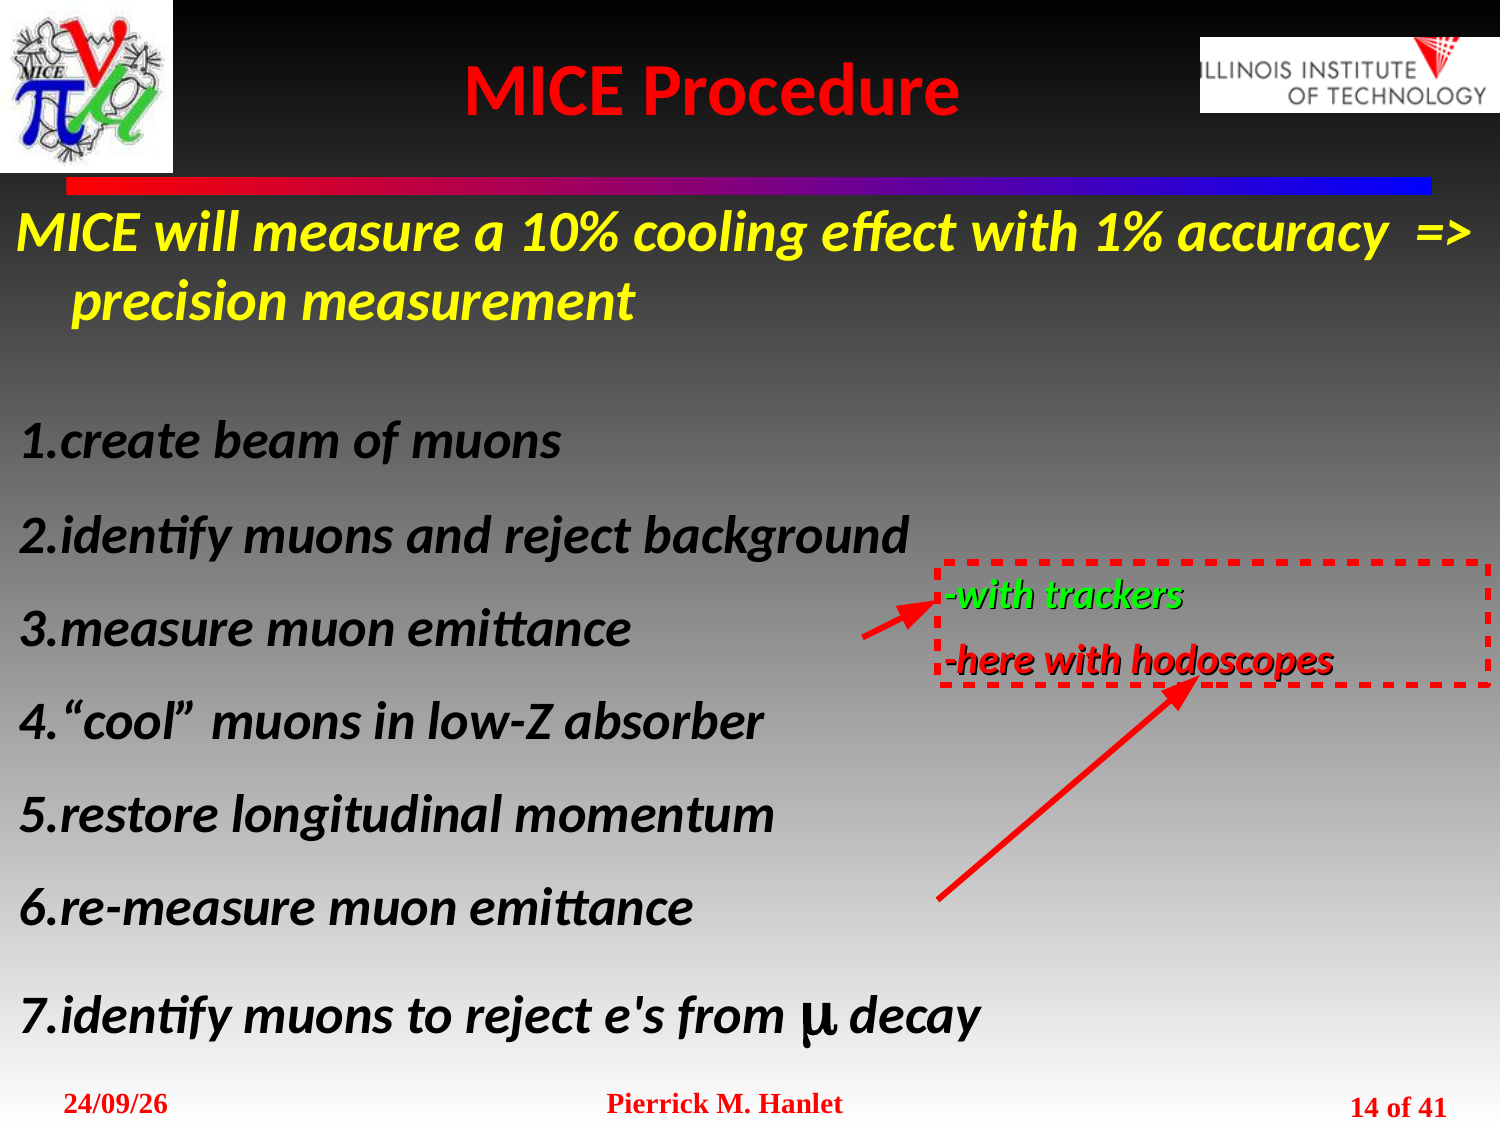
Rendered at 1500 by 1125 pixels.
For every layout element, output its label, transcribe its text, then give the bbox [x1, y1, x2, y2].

list MICE will measure a 10% cooling effect with 1% accuracy => precision measurement create beam of muons identify muons and reject background measure muon emittance “cool” muons in low-Z absorber restore longitudinal momentum re-measure muon emittance identify muons to reject e's from m decay [0, 187, 1500, 1088]
picture [1238, 37, 1500, 113]
title MICE Procedure [187, 25, 1238, 150]
picture [0, 0, 173, 173]
